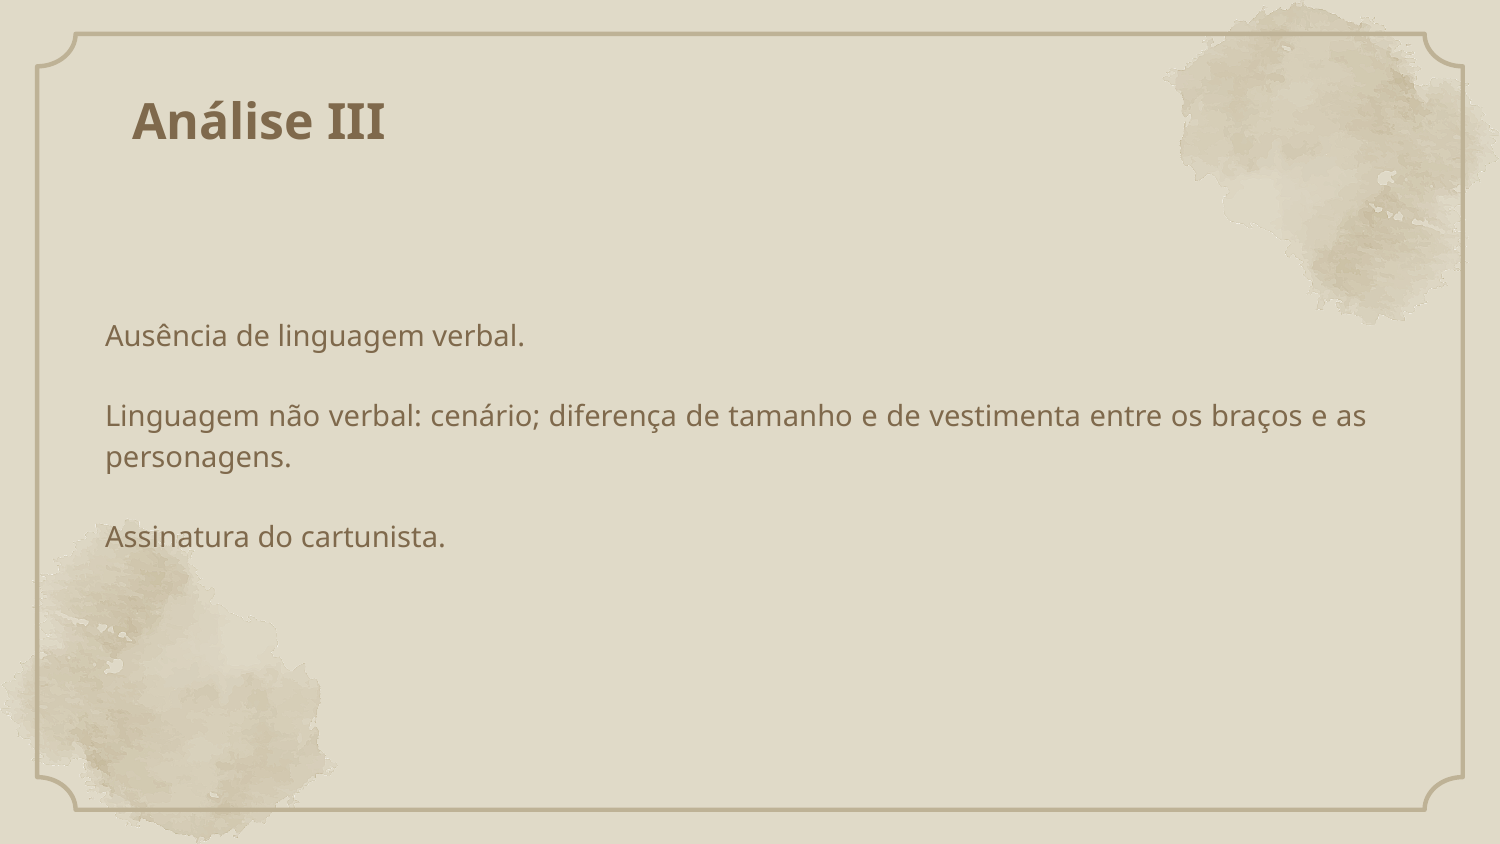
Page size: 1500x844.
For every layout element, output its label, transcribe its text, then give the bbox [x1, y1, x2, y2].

subtitle Ausência de linguagem verbal. Linguagem não verbal: cenário; diferença de tamanho e de vestimenta entre os braços e as personagens. Assinatura do cartunista. [89, 176, 1383, 769]
title Análise III [117, 89, 1383, 150]
